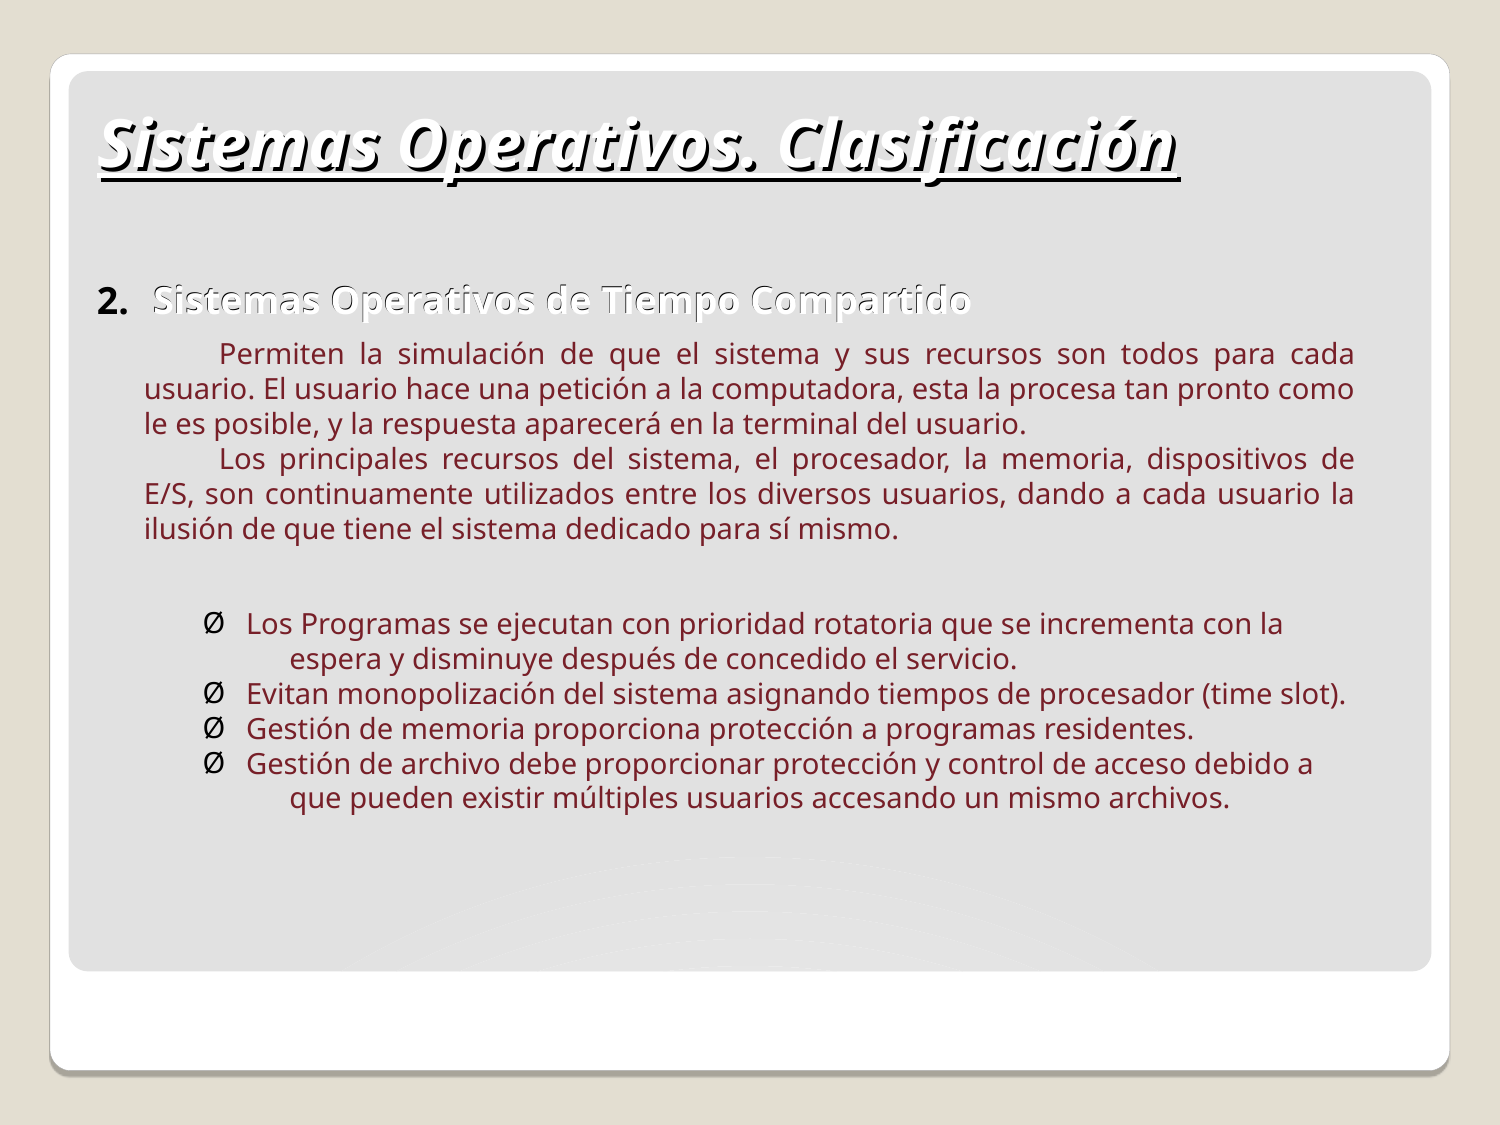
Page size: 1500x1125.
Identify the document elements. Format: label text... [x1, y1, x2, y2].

text_box Sistemas Operativos. Clasificación [82, 94, 1192, 189]
text_box Permiten la simulación de que el sistema y sus recursos son todos para cada usuario. El usuario hace una petición a la computadora, esta la procesa tan pronto como le es posible, y la respuesta aparecerá en la terminal del usuario. Los principales recursos del sistema, el procesador, la memoria, dispositivos de E/S, son continuamente utilizados entre los diversos usuarios, dando a cada usuario la ilusión de que tiene el sistema dedicado para sí mismo. [129, 328, 1371, 553]
text_box Sistemas Operativos de Tiempo Compartido [82, 269, 1113, 330]
text_box Los Programas se ejecutan con prioridad rotatoria que se incrementa con la espera y disminuye después de concedido el servicio. Evitan monopolización del sistema asignando tiempos de procesador (time slot). Gestión de memoria proporciona protección a programas residentes. Gestión de archivo debe proporcionar protección y control de acceso debido a que pueden existir múltiples usuarios accesando un mismo archivos. [188, 598, 1371, 822]
